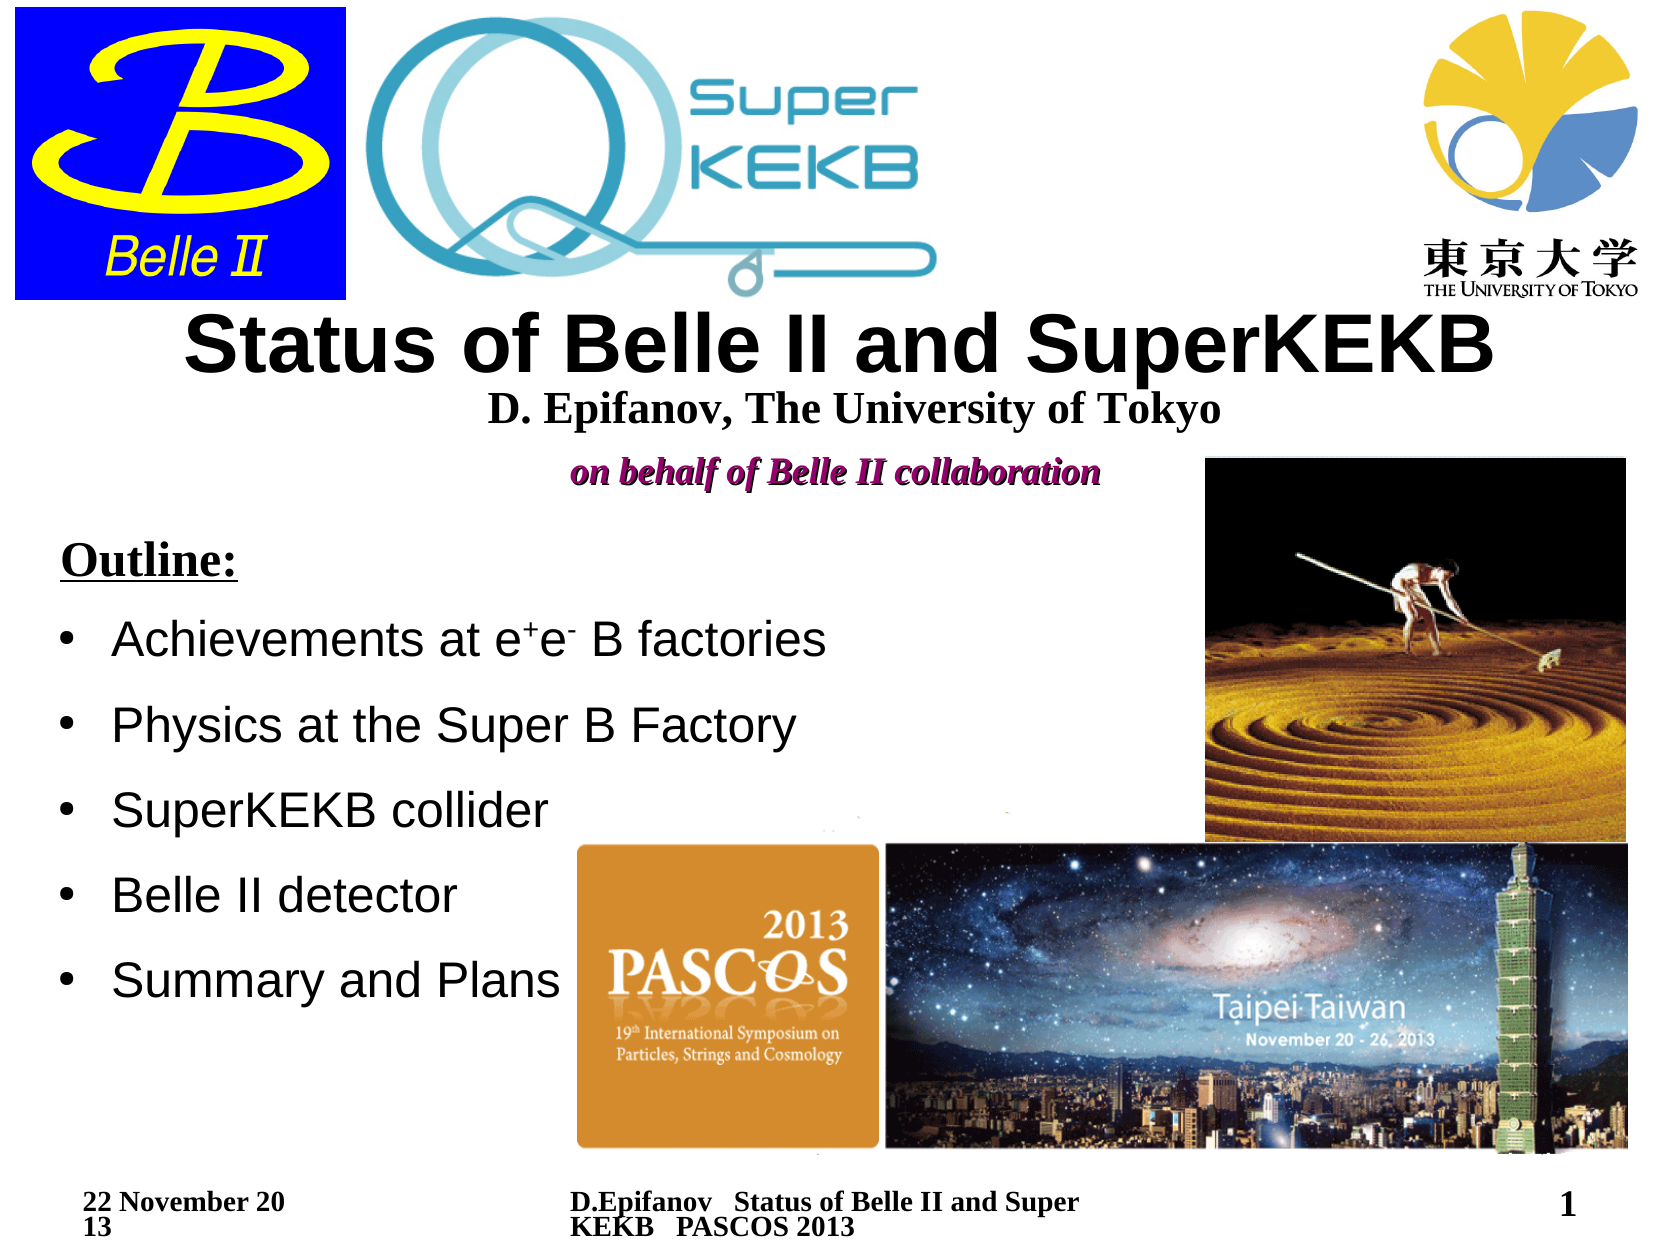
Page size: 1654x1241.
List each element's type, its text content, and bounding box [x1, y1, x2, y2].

text_box on behalf of Belle II collaboration [570, 450, 1102, 492]
picture [577, 456, 1628, 1156]
text_box Outline: [60, 532, 239, 589]
title Status of Belle II and SuperKEKB [135, 285, 1547, 403]
picture [1417, 6, 1643, 301]
list Achievements at e+e- B factories Physics at the Super B Factory SuperKEKB collider Belle II detector Summary and Plans [22, 611, 908, 1081]
picture [360, 11, 946, 301]
picture [15, 7, 346, 301]
text_box D. Epifanov, The University of Tokyo [487, 382, 1231, 435]
